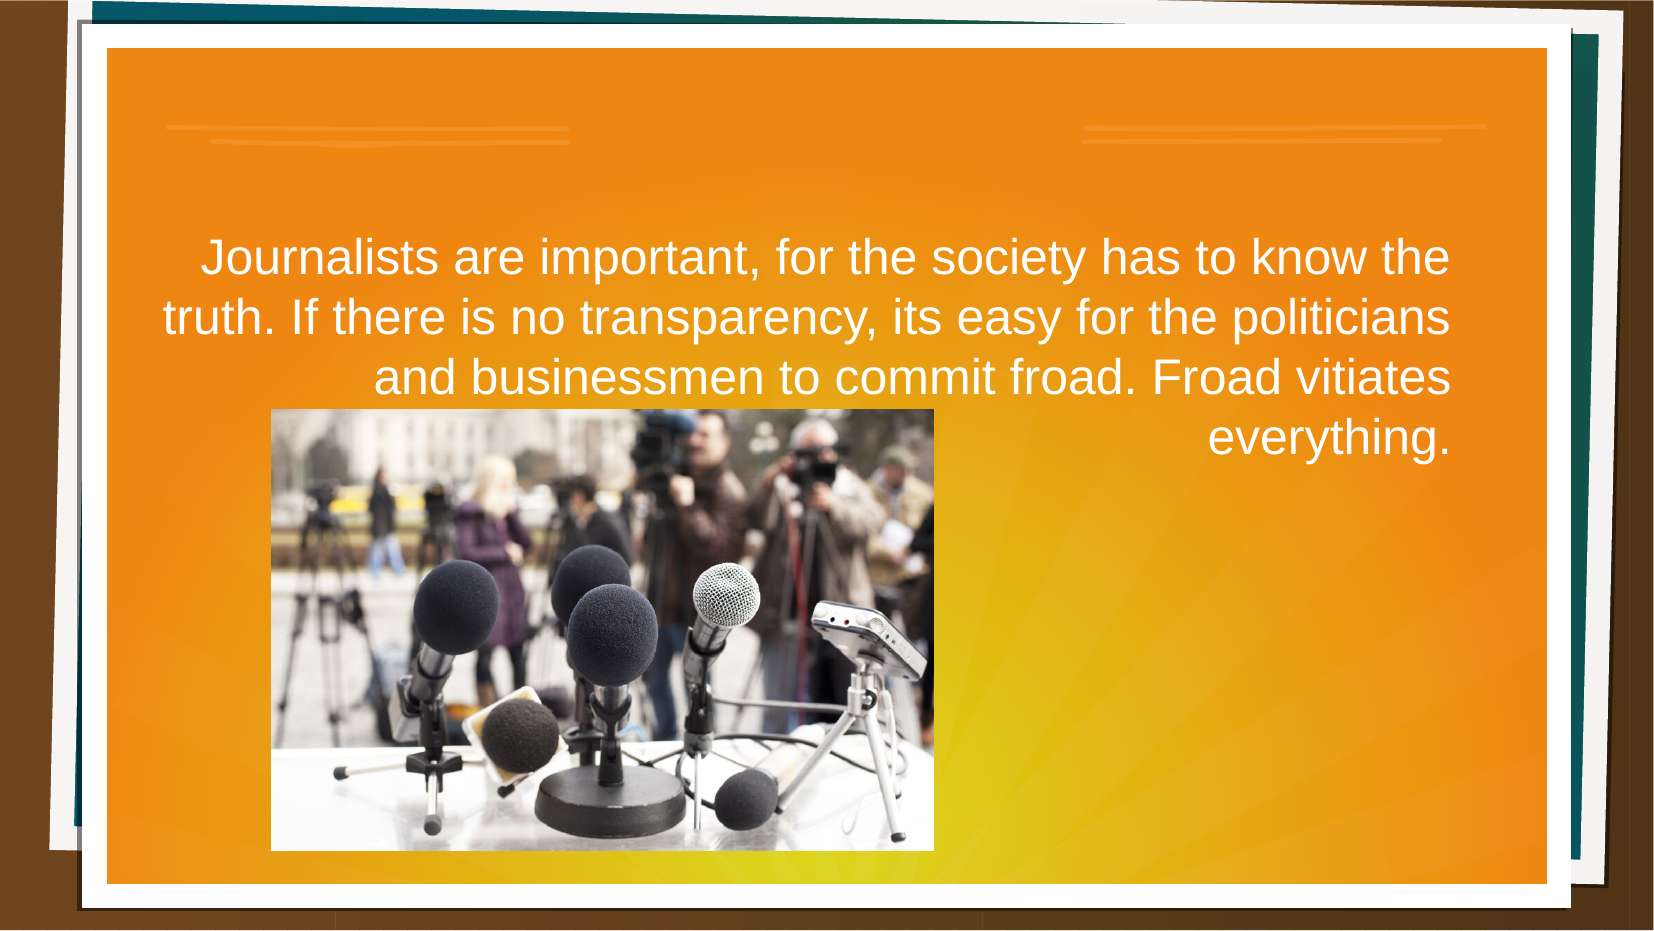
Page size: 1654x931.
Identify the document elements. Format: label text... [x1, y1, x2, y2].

picture [271, 409, 934, 851]
list Journalists are important, for the society has to know the truth. If there is no transparency, its easy for the politicians and businessmen to commit froad. Froad vitiates everything. [162, 224, 1492, 815]
